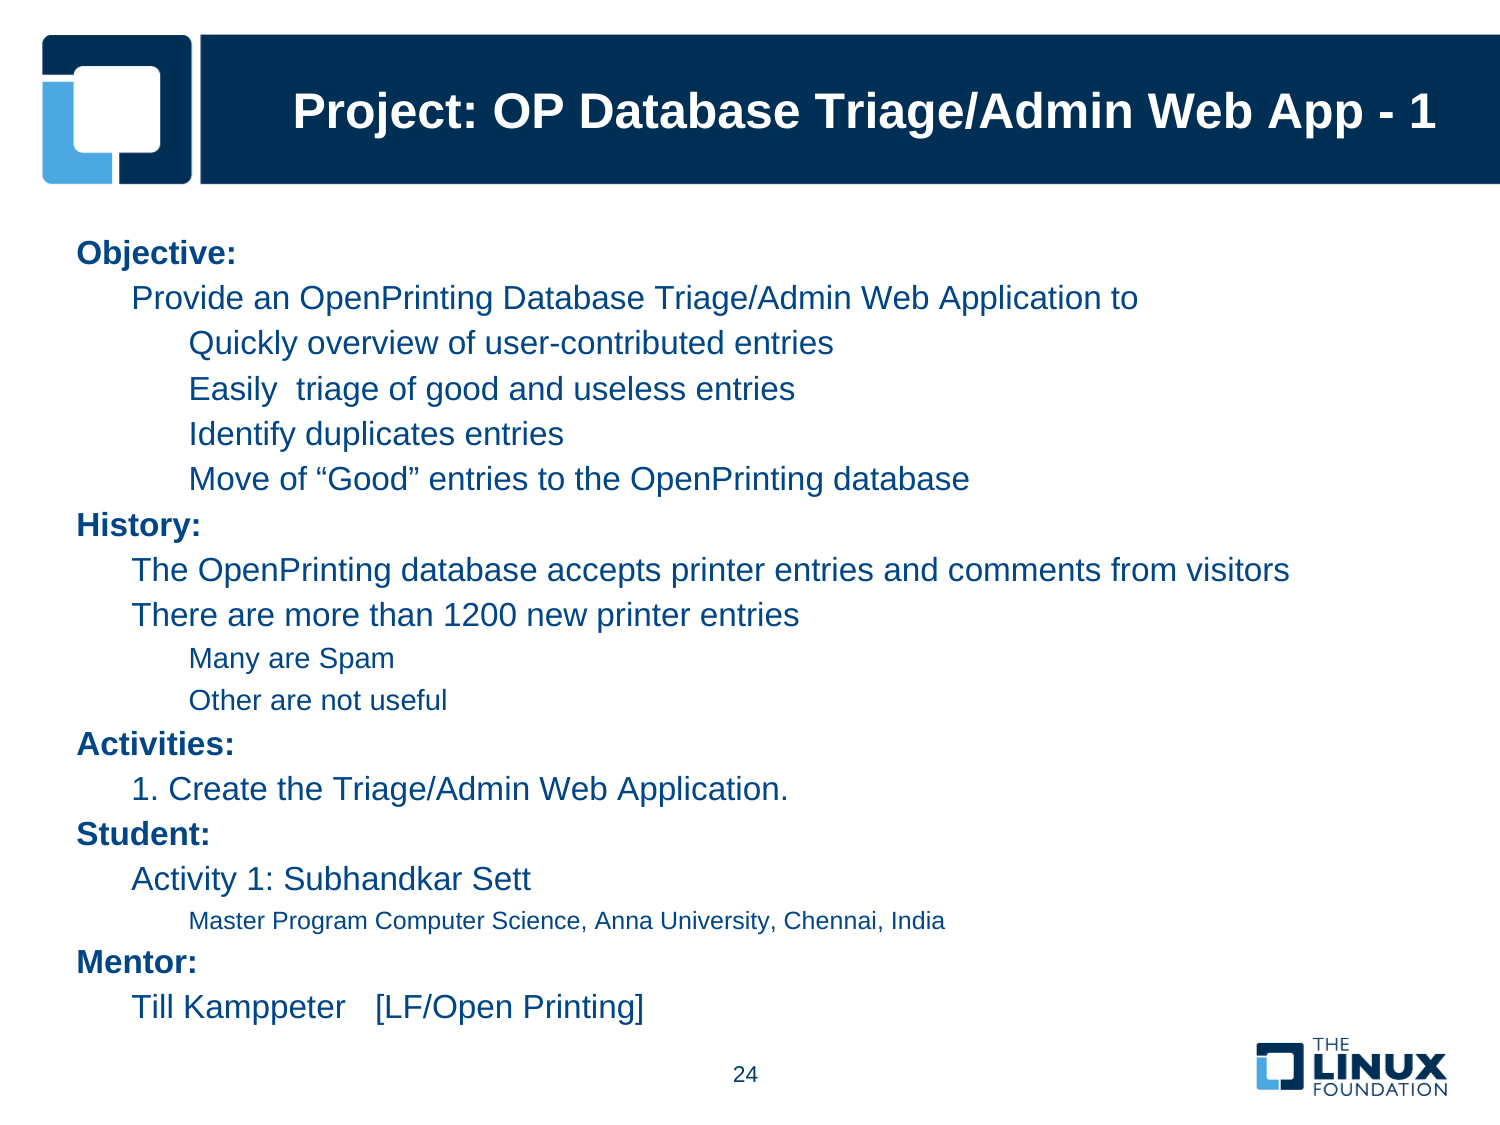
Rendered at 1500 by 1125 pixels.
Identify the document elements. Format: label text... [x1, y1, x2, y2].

title Project: OP Database Triage/Admin Web App - 1 [249, 44, 1438, 183]
list Objective: Provide an OpenPrinting Database Triage/Admin Web Application to Quickly overview of user-contributed entries Easily triage of good and useless entries Identify duplicates entries Move of “Good” entries to the OpenPrinting database History: The OpenPrinting database accepts printer entries and comments from visitors There are more than 1200 new printer entries Many are Spam Other are not useful Activities: 1. Create the Triage/Admin Web Application. Student: Activity 1: Subhandkar Sett Master Program Computer Science, Anna University, Chennai, India Mentor: Till Kamppeter [LF/Open Printing] [75, 237, 1438, 1037]
picture [0, 0, 1500, 1125]
